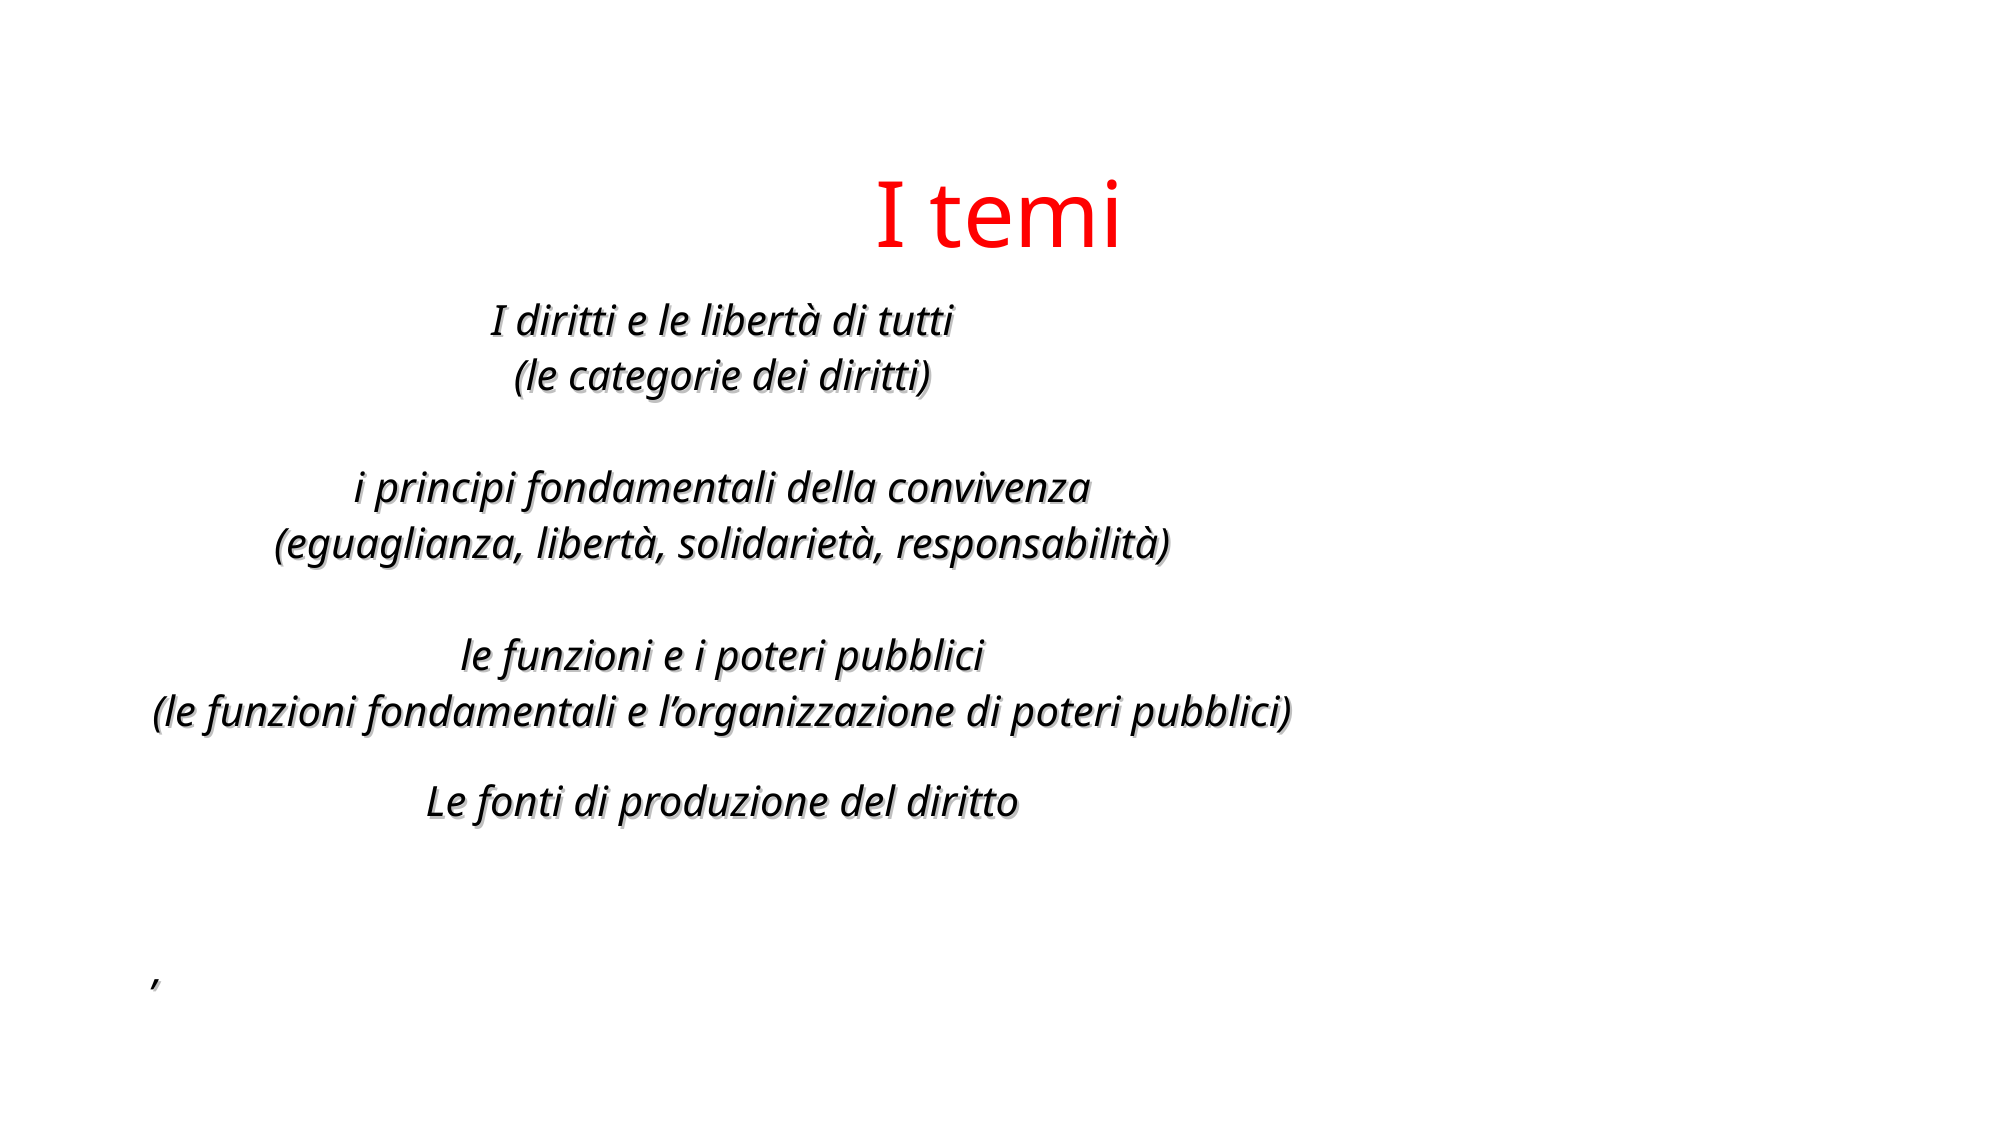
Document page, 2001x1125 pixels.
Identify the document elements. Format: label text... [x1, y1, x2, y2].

title I temi [137, 59, 1863, 278]
list I diritti e le libertà di tutti (le categorie dei diritti) i principi fondamentali della convivenza (eguaglianza, libertà, solidarietà, responsabilità) le funzioni e i poteri pubblici (le funzioni fondamentali e l’organizzazione di poteri pubblici) Le fonti di produzione del diritto , [137, 299, 1863, 1014]
